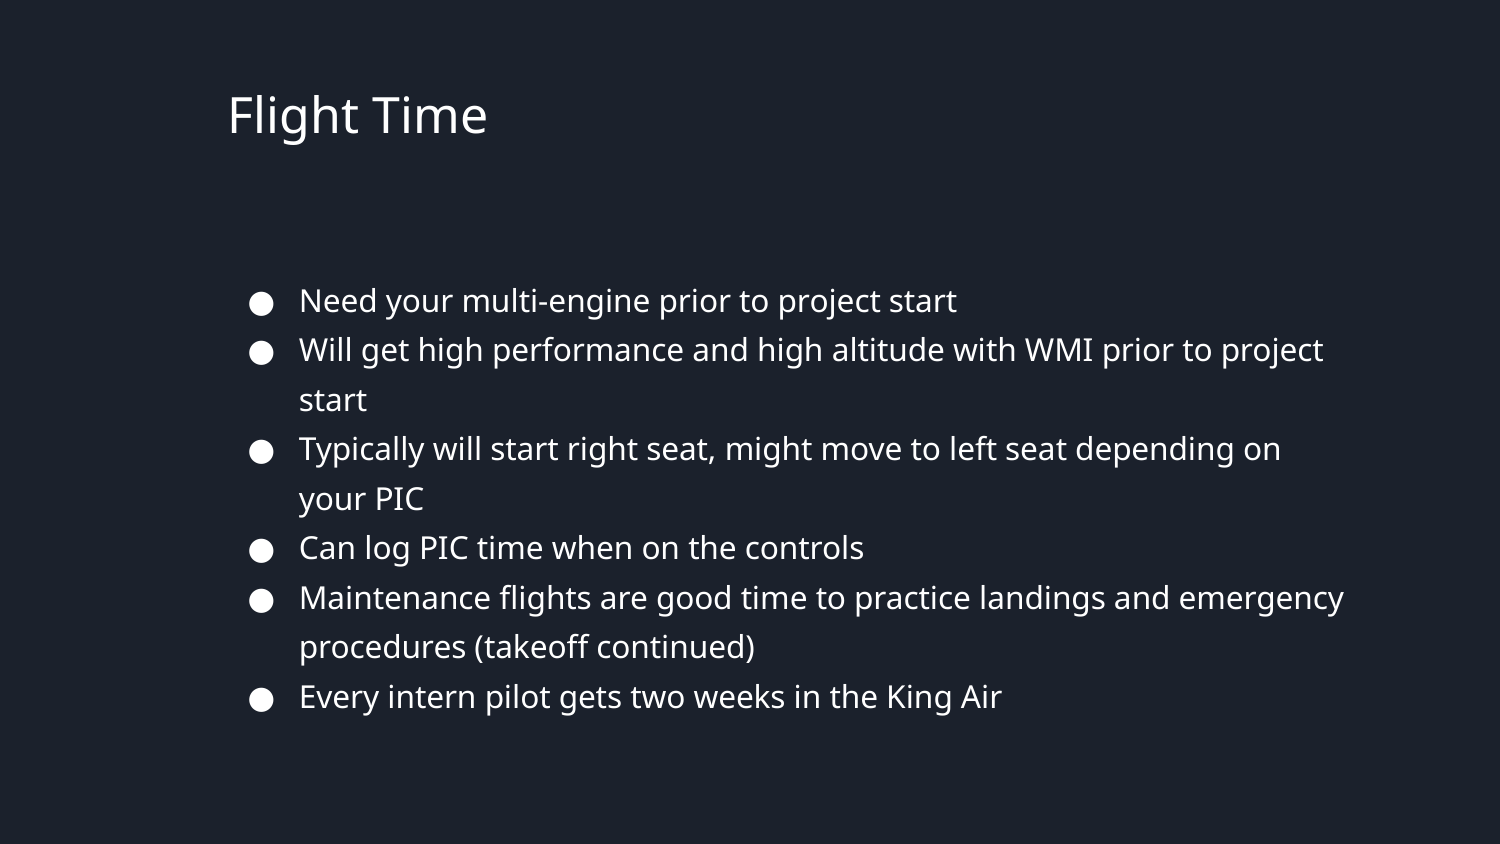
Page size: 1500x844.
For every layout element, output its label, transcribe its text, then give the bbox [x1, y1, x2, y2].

list Need your multi-engine prior to project start Will get high performance and high altitude with WMI prior to project start Typically will start right seat, might move to left seat depending on your PIC Can log PIC time when on the controls Maintenance flights are good time to practice landings and emergency procedures (takeoff continued) Every intern pilot gets two weeks in the King Air [212, 257, 1368, 735]
title Flight Time [212, 64, 1368, 215]
